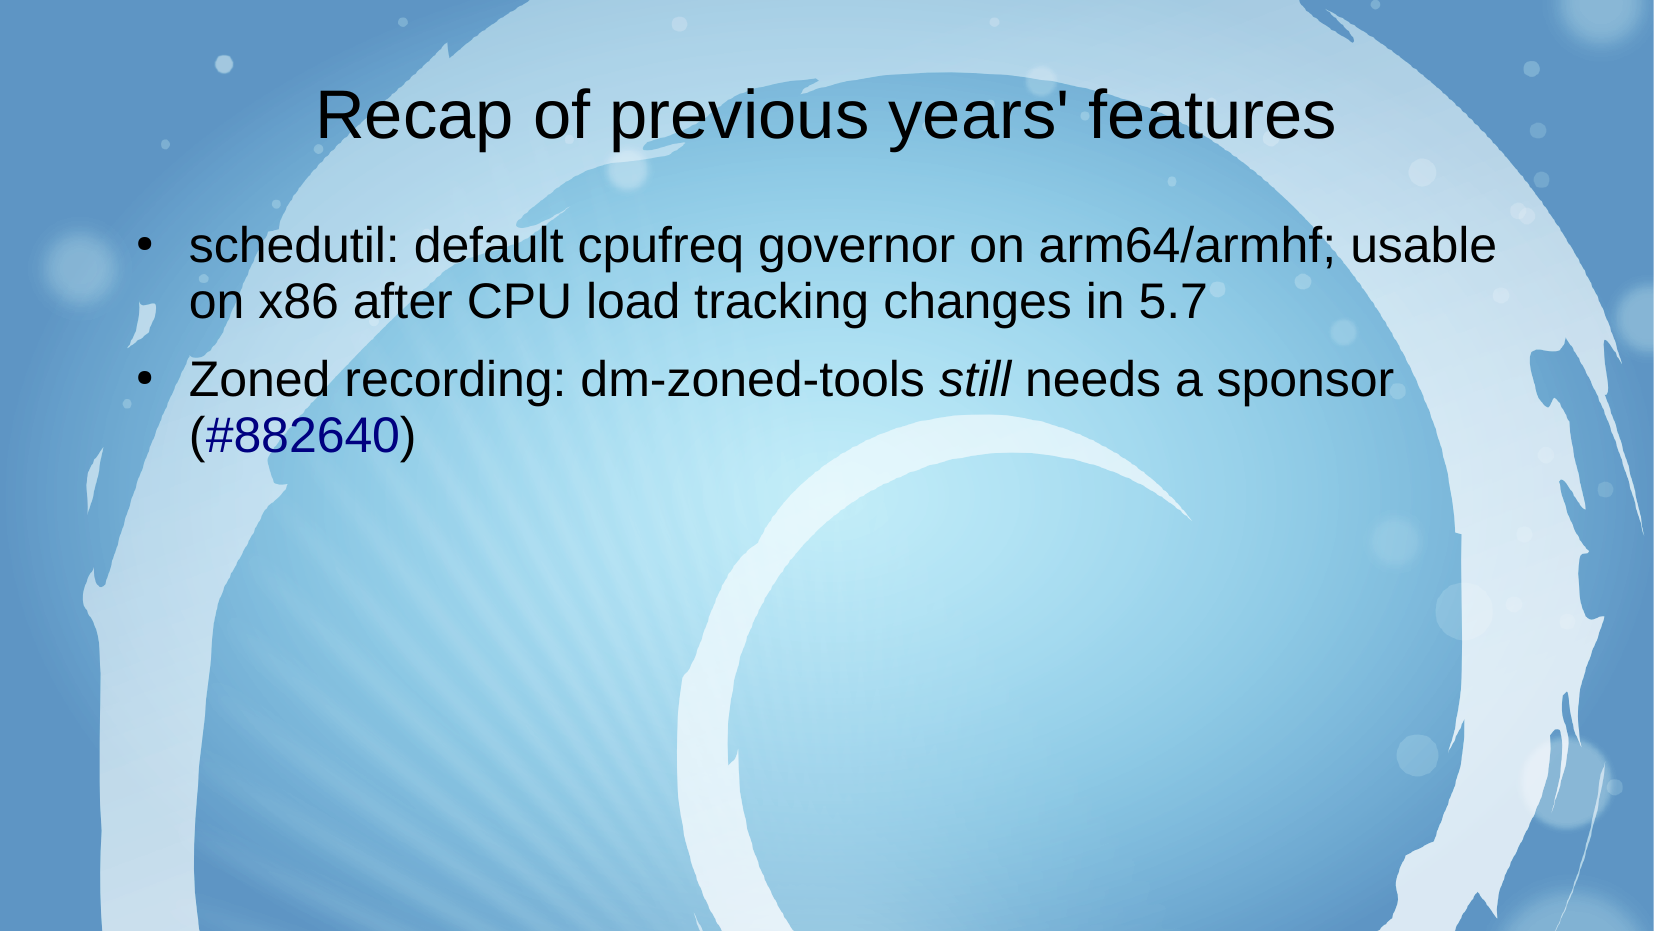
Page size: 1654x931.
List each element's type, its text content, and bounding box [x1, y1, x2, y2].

title Recap of previous years' features [118, 37, 1536, 193]
picture [0, 0, 1654, 931]
list schedutil: default cpufreq governor on arm64/armhf; usable on x86 after CPU load tracking changes in 5.7 Zoned recording: dm-zoned-tools still needs a sponsor (#882640) [118, 217, 1536, 832]
